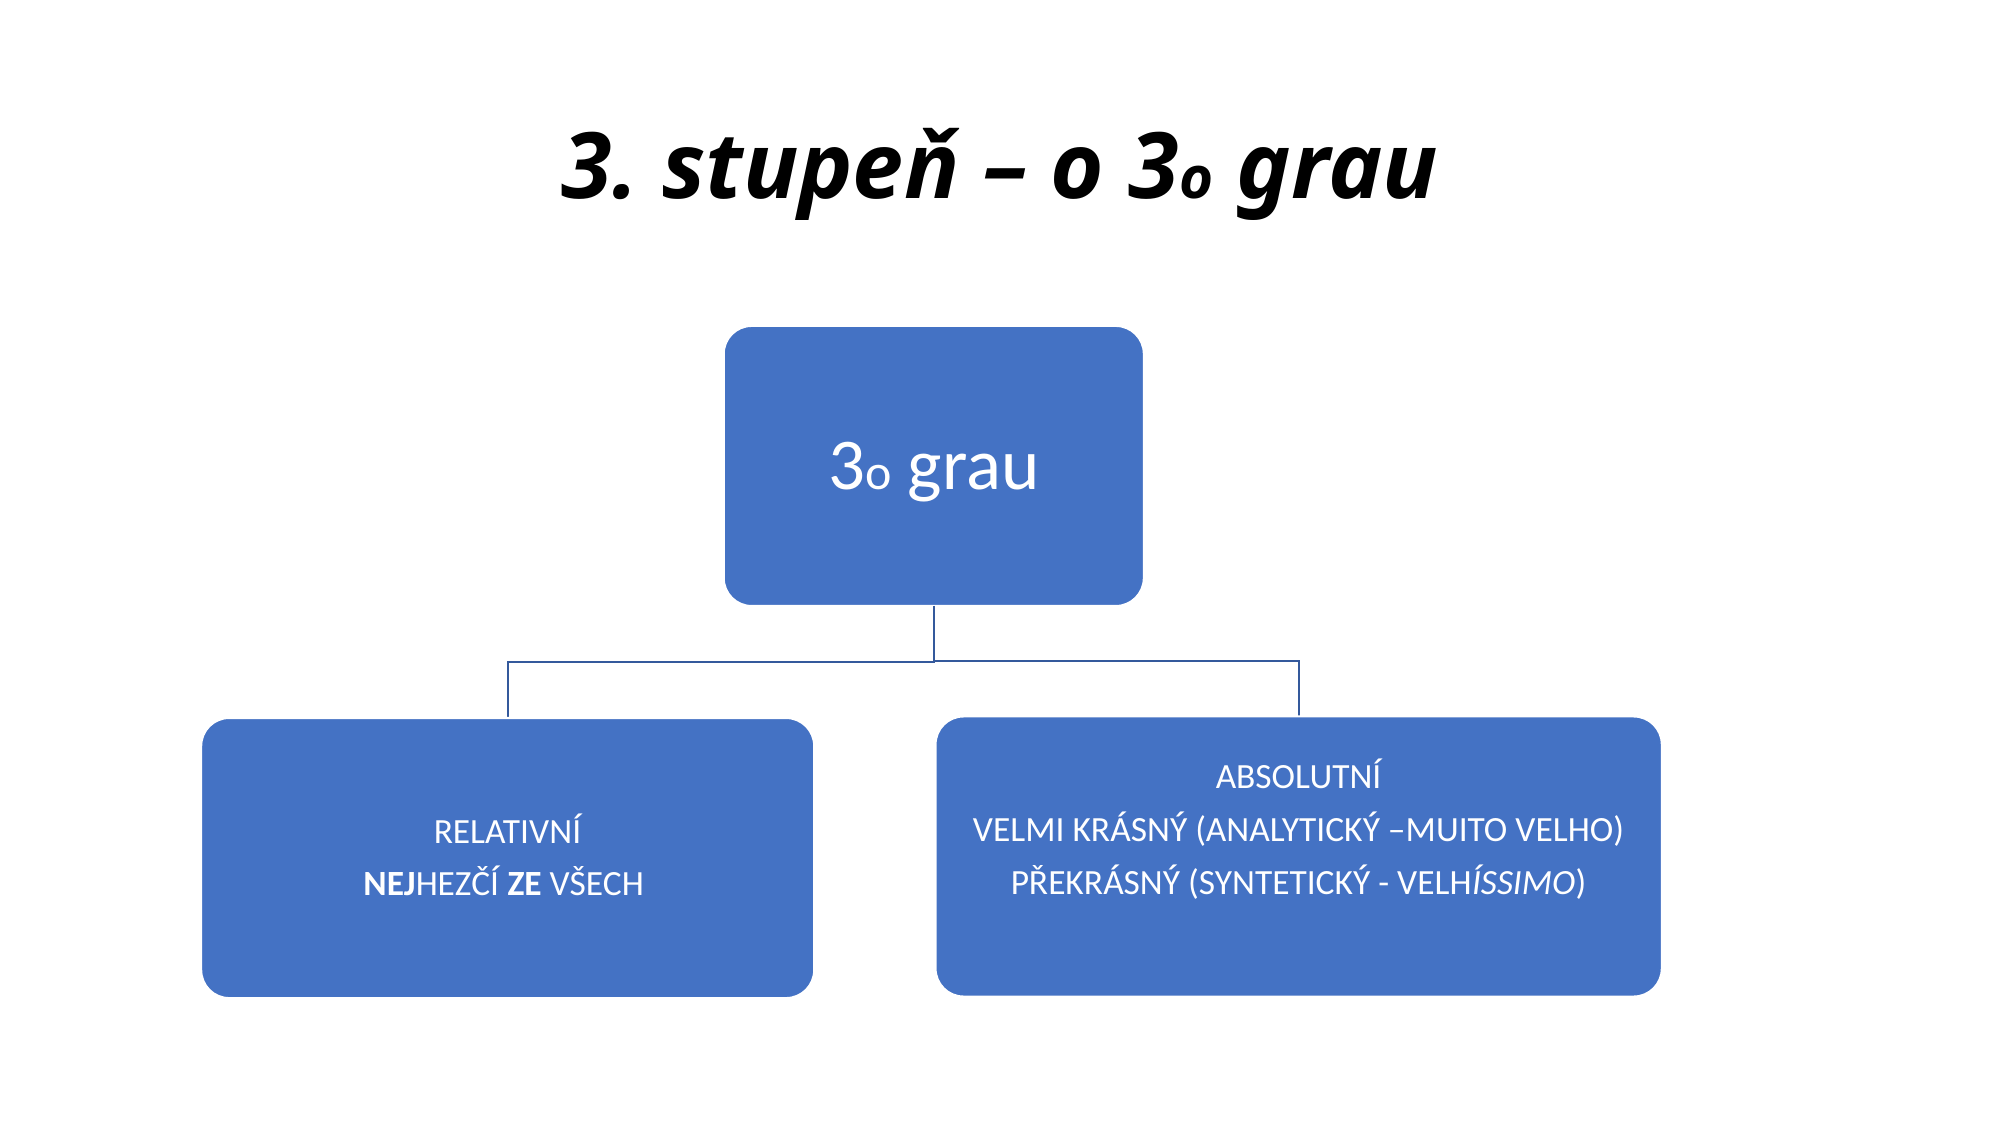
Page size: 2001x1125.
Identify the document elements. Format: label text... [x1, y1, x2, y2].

title 3. stupeň – o 3o grau [137, 59, 1863, 278]
text_box 3o grau [723, 325, 1144, 607]
list [137, 299, 1863, 1014]
text_box ABSOLUTNÍ VELMI KRÁSNÝ (ANALYTICKÝ –MUITO VELHO) PŘEKRÁSNÝ (SYNTETICKÝ - VELHÍSSIMO) [935, 716, 1662, 997]
text_box RELATIVNÍ NEJHEZČÍ ZE VŠECH [201, 717, 815, 999]
